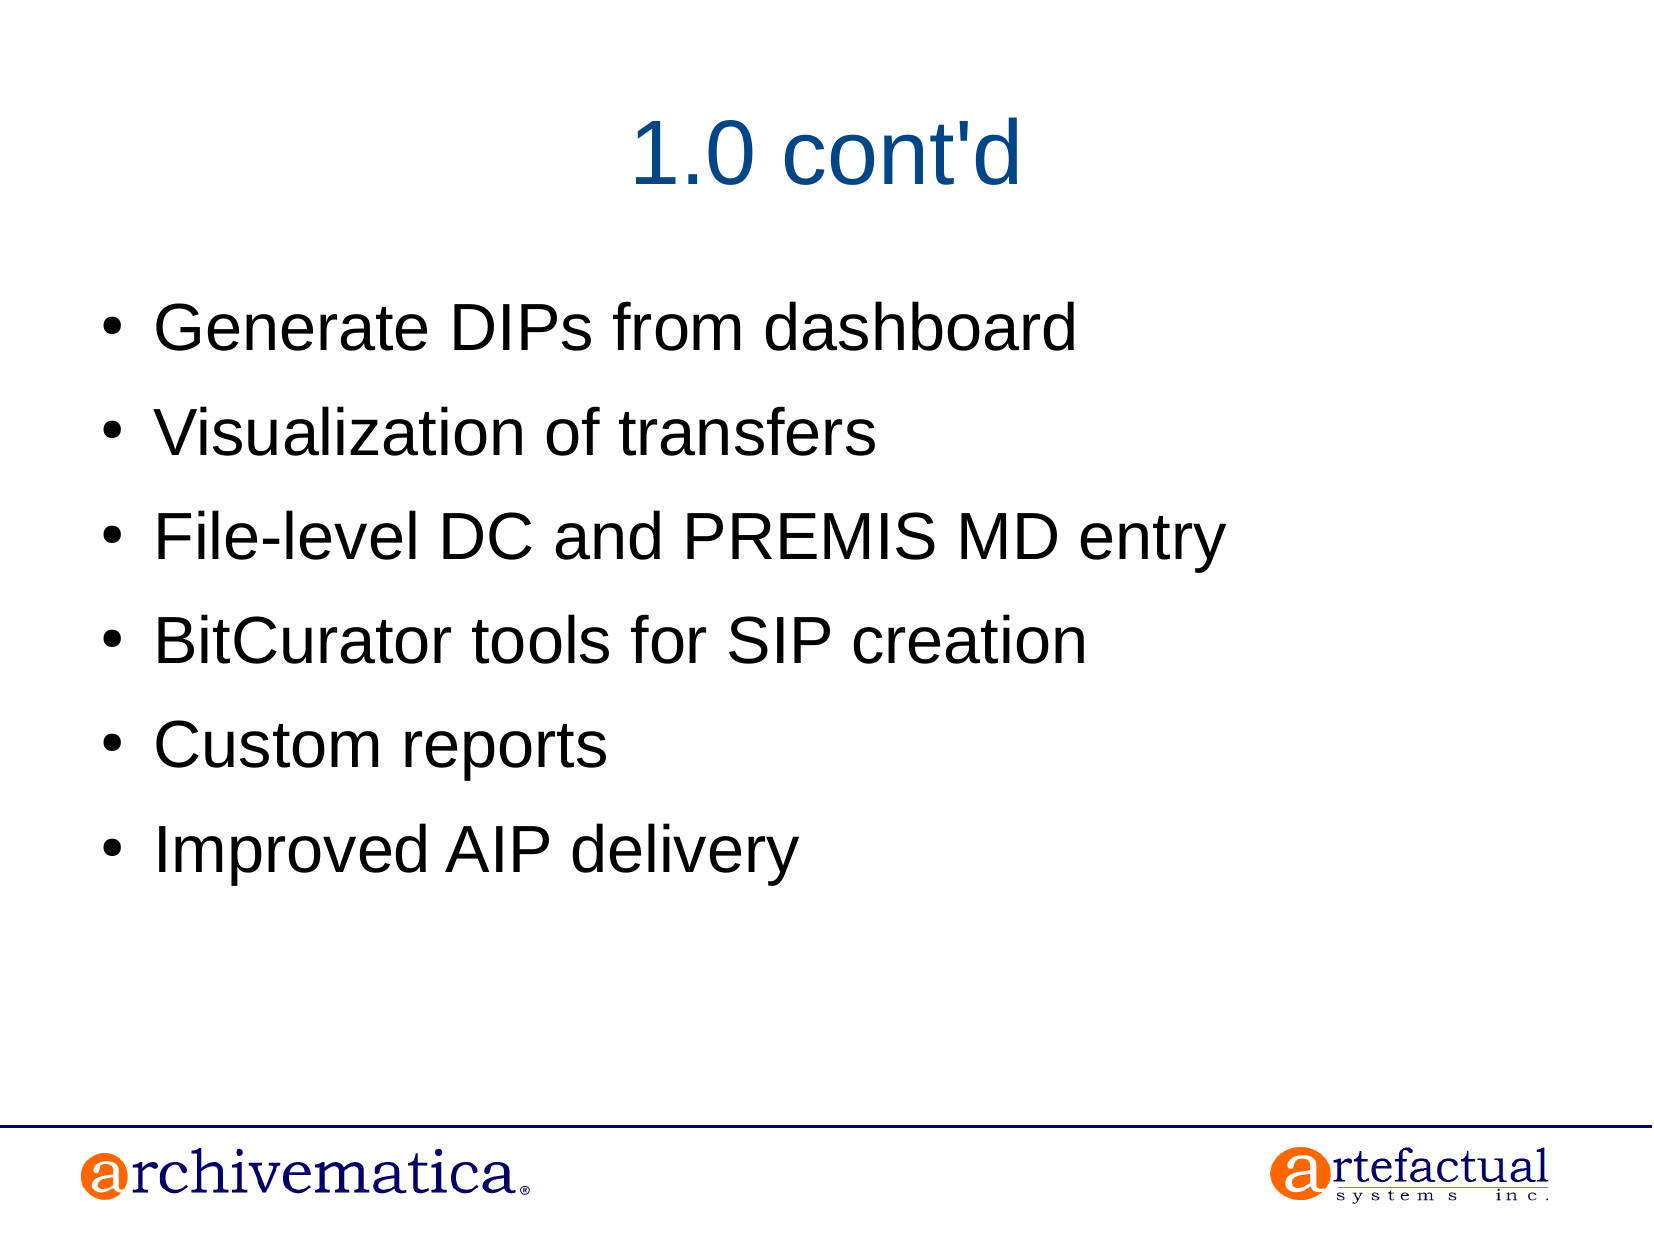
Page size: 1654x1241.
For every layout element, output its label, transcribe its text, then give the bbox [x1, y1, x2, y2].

picture [81, 1133, 531, 1216]
list Generate DIPs from dashboard Visualization of transfers File-level DC and PREMIS MD entry BitCurator tools for SIP creation Custom reports Improved AIP delivery [82, 290, 1571, 1010]
picture [1263, 1139, 1560, 1211]
title 1.0 cont'd [82, 49, 1571, 257]
